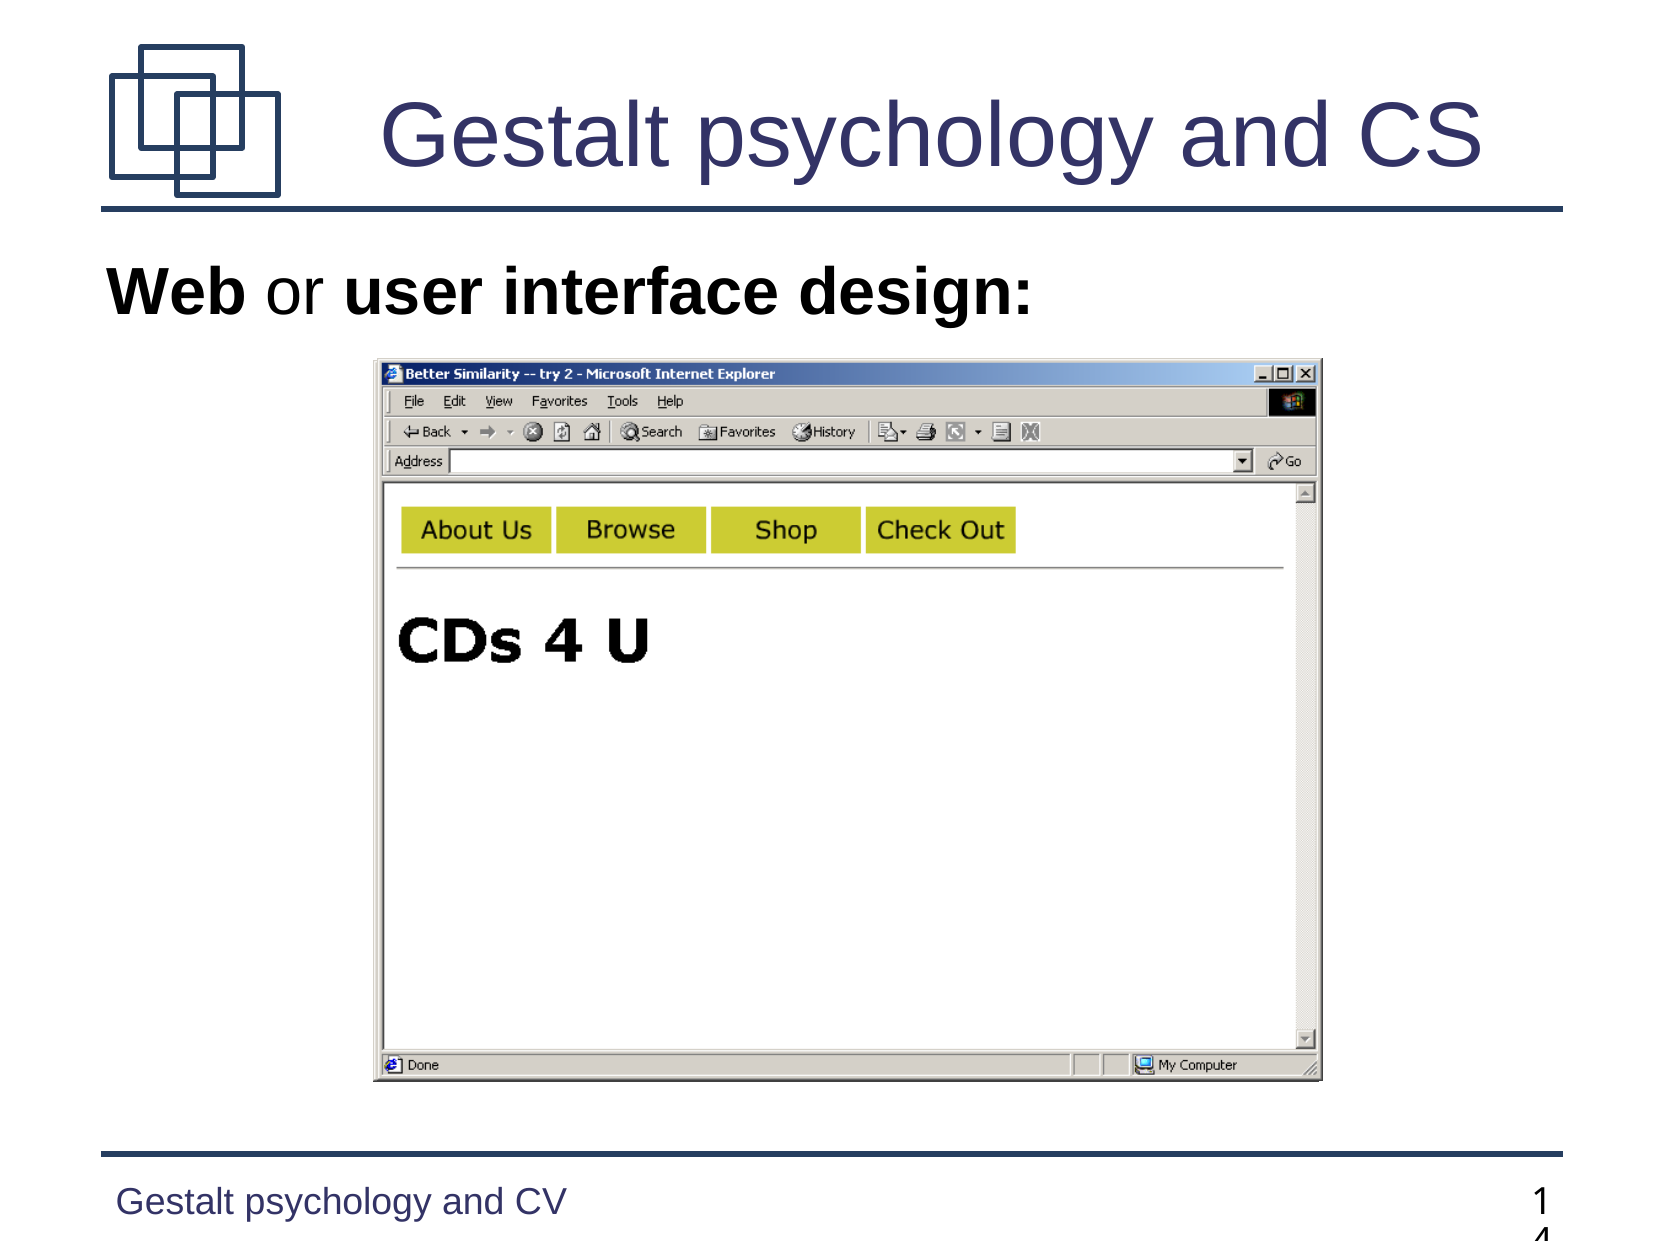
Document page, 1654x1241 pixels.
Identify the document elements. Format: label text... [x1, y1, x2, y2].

title Gestalt psychology and CS [295, 39, 1571, 232]
list Web or user interface design: [88, 253, 1577, 355]
picture [373, 358, 1323, 1082]
